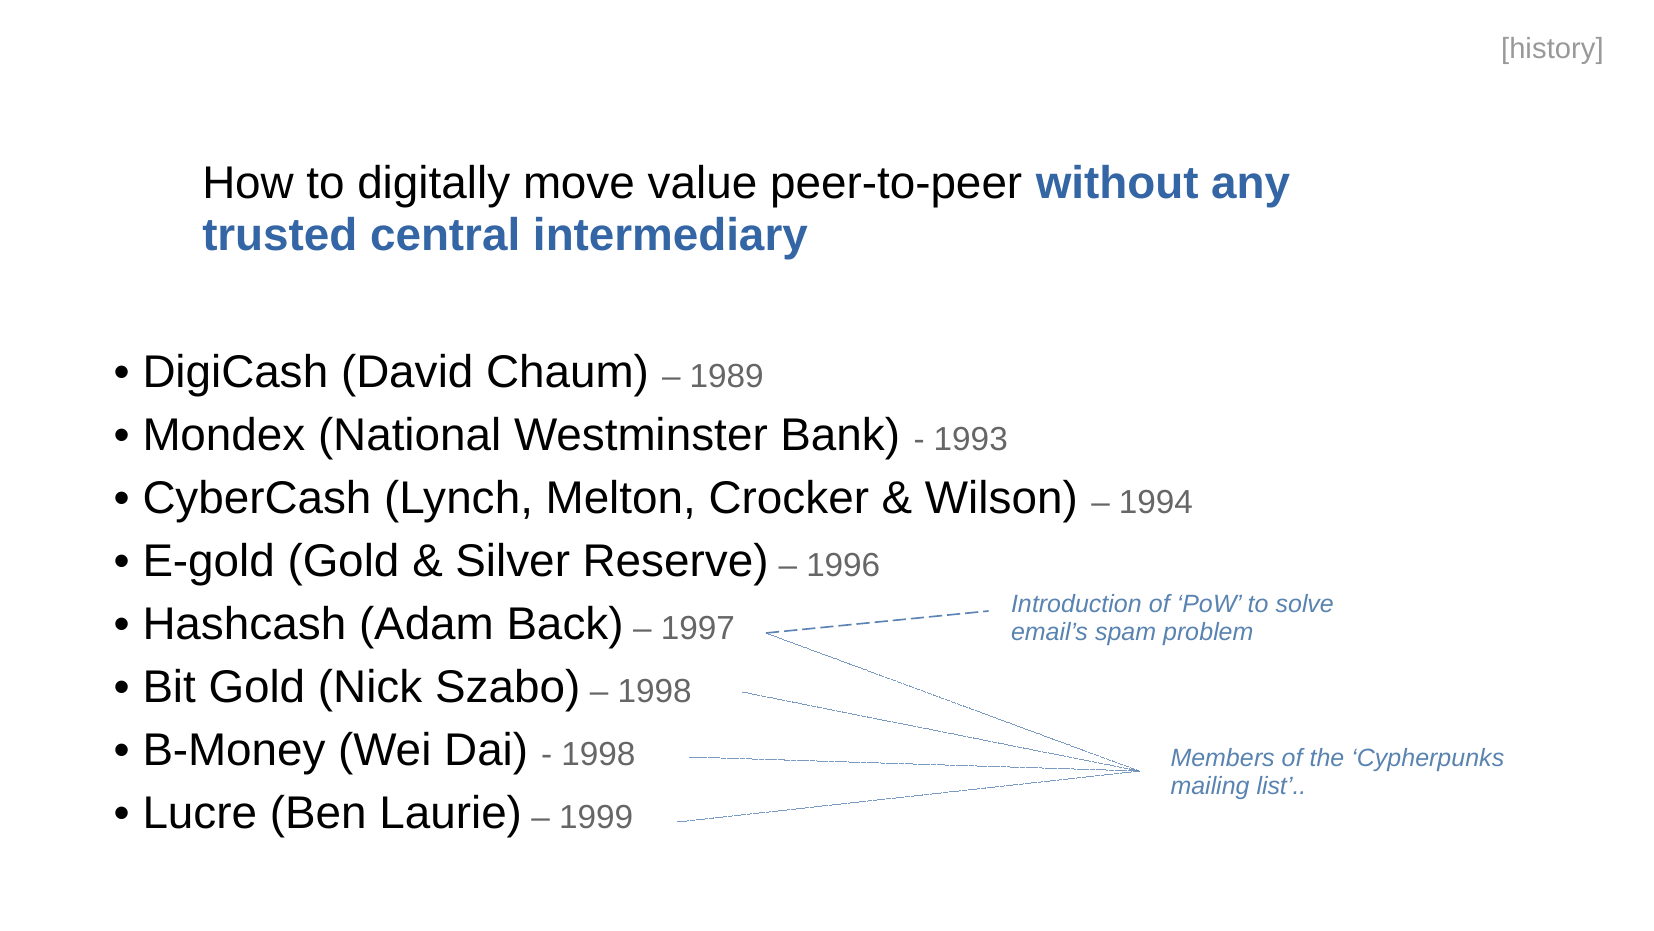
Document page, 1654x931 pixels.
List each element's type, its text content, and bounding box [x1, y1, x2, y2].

text_box How to digitally move value peer-to-peer without any trusted central intermediary [187, 150, 1351, 319]
text_box [history] [1486, 24, 1627, 86]
text_box • DigiCash (David Chaum) – 1989 • Mondex (National Westminster Bank) - 1993 • CyberCash (Lynch, Melton, Crocker & Wilson) – 1994 • E-gold (Gold & Silver Reserve) – 1996 • Hashcash (Adam Back) – 1997 • Bit Gold (Nick Szabo) – 1998 • B-Money (Wei Dai) - 1998 • Lucre (Ben Laurie) – 1999 [99, 338, 1228, 846]
text_box Members of the ‘Cypherpunks mailing list’.. [1155, 736, 1553, 817]
text_box Introduction of ‘PoW’ to solve email’s spam problem [996, 582, 1393, 663]
